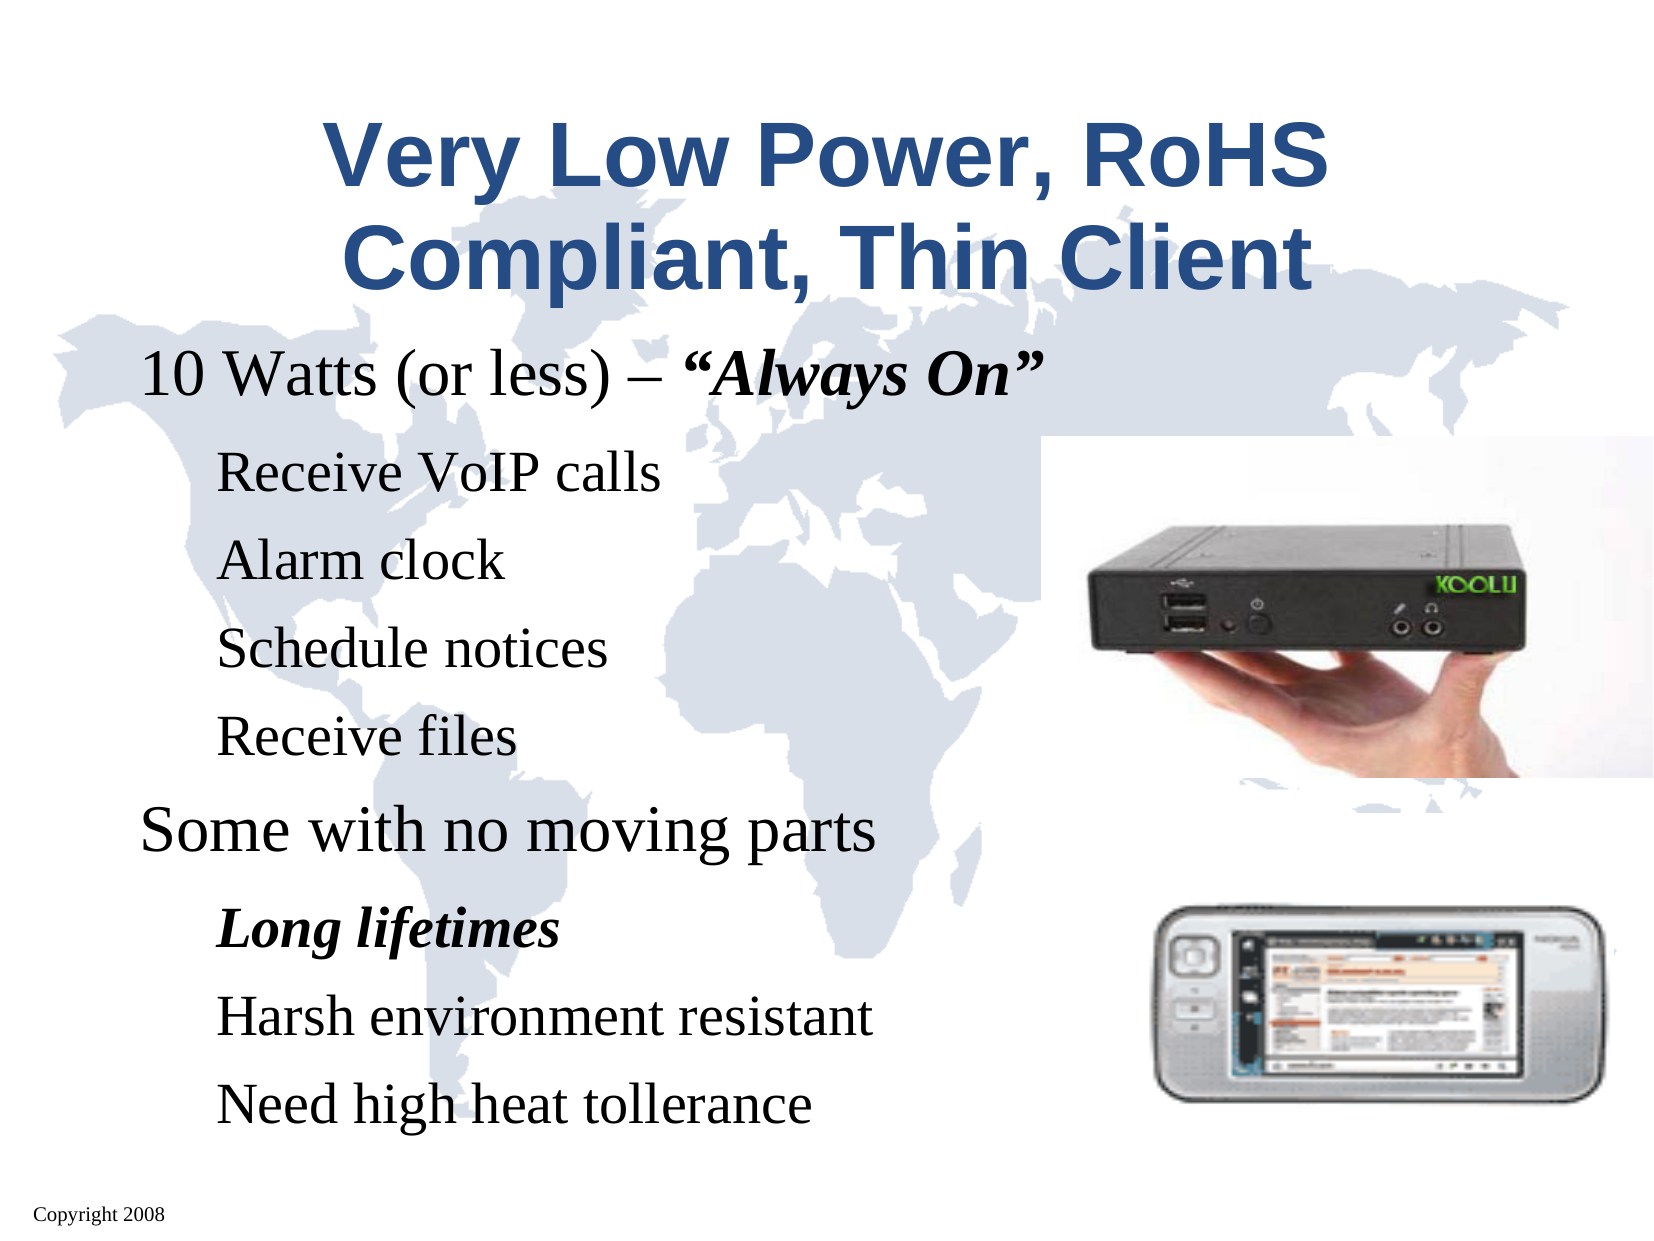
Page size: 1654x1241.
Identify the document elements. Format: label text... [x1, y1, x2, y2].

title Very Low Power, RoHS Compliant, Thin Client [121, 99, 1534, 314]
picture [28, 99, 1654, 1195]
list 10 Watts (or less) – “Always On” Receive VoIP calls Alarm clock Schedule notices Receive files Some with no moving parts Long lifetimes Harsh environment resistant Need high heat tollerance [121, 335, 1534, 1167]
